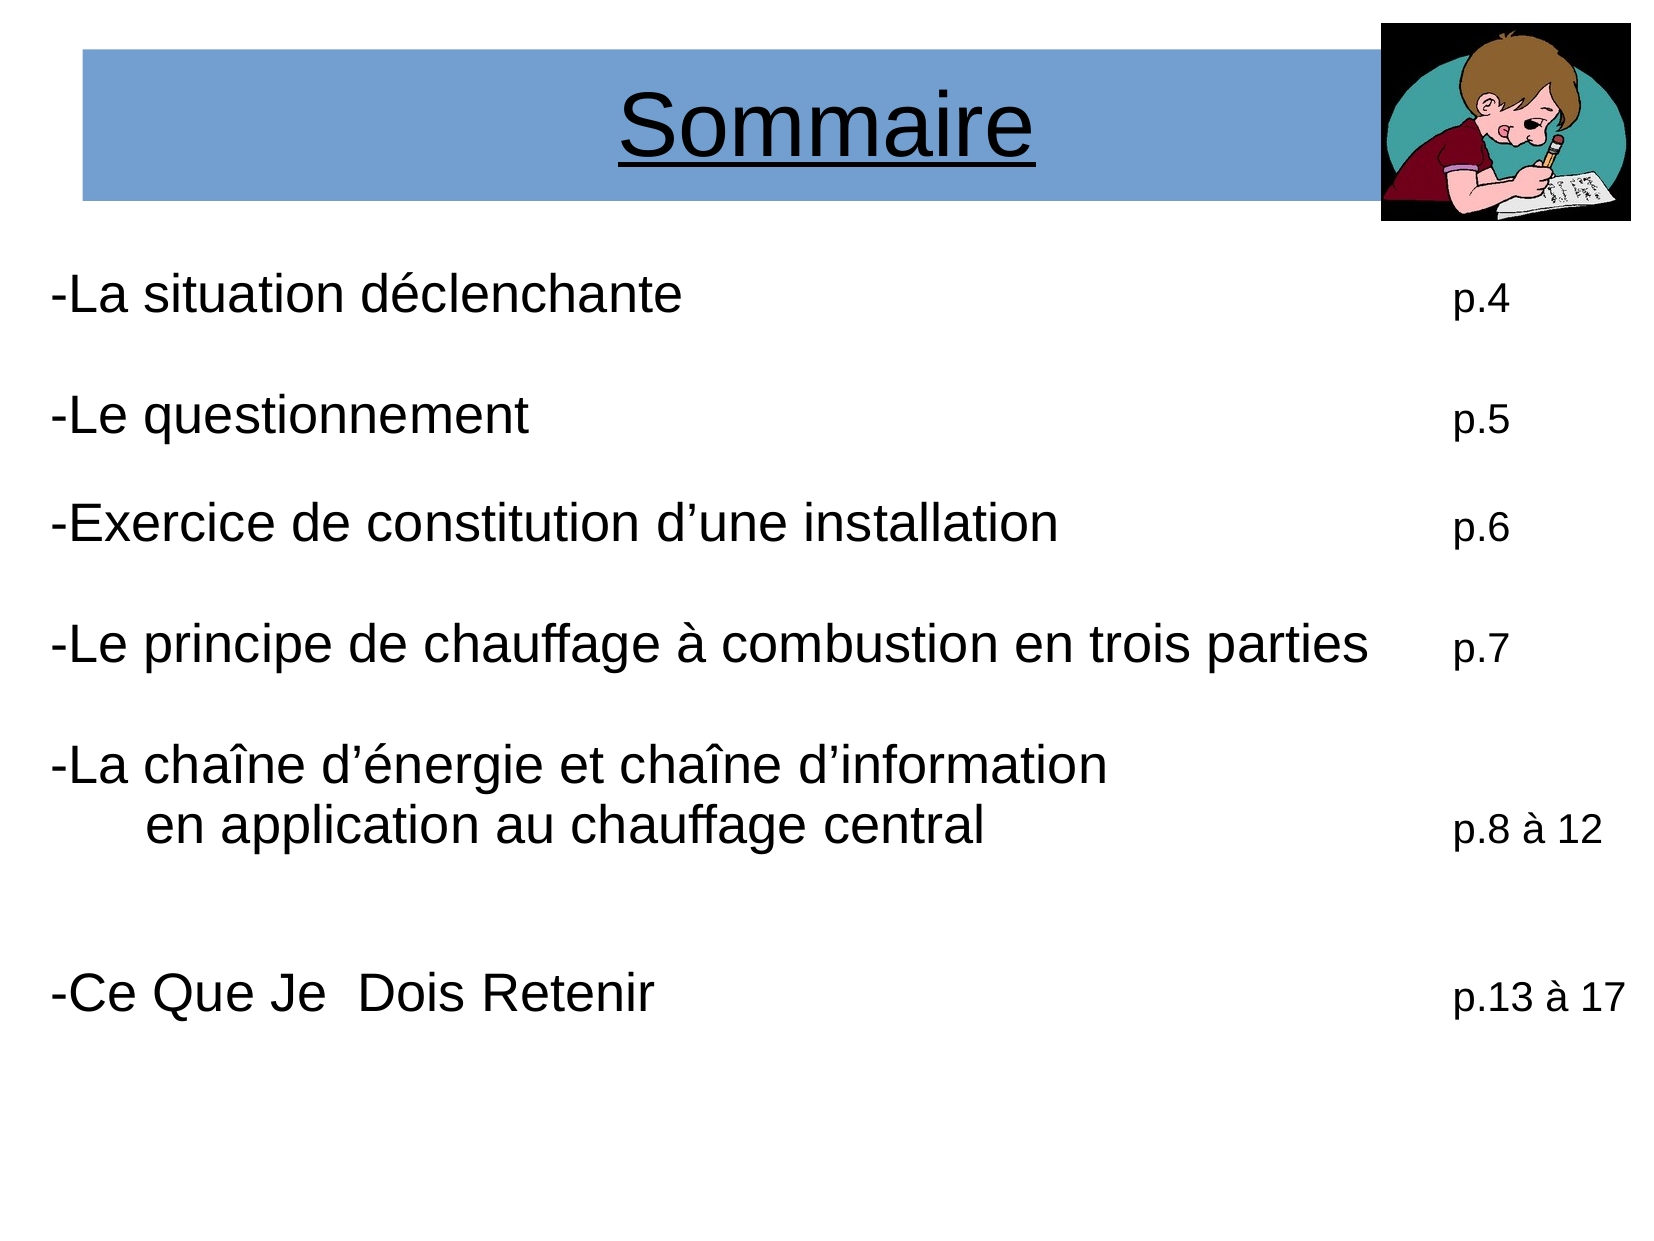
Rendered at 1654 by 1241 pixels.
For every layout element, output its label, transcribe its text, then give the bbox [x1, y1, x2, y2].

title Sommaire [82, 49, 1381, 201]
text_box -La situation déclenchante p.4 -Le questionnement p.5 -Exercice de constitution d’une installation p.6 -Le principe de chauffage à combustion en trois parties p.7 -La chaîne d’énergie et chaîne d’information en application au chauffage central p.8 à 12 -Ce Que Je Dois Retenir p.13 à 17 [35, 256, 1654, 1138]
picture [1381, 23, 1631, 221]
